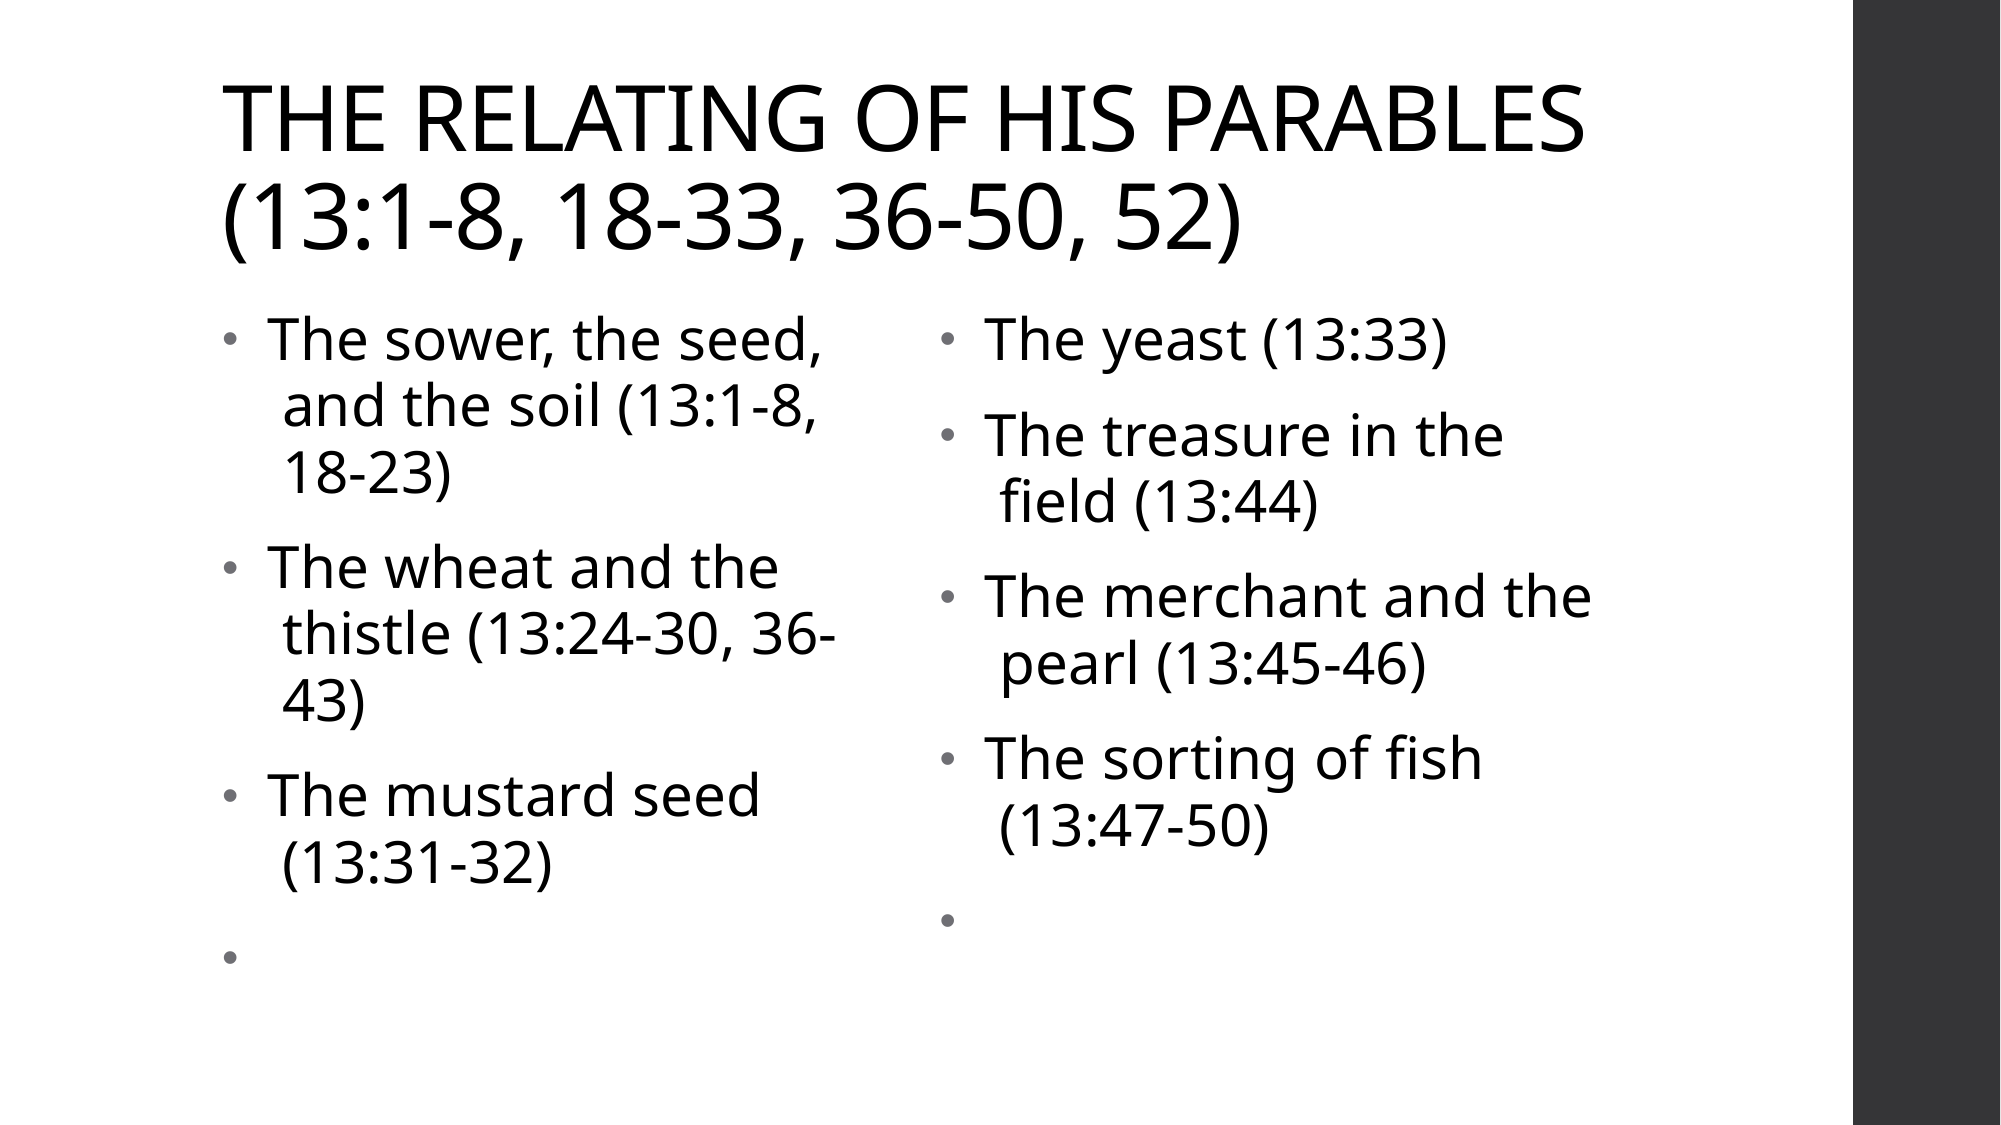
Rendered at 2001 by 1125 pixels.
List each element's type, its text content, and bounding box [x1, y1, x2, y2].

list The sower, the seed, and the soil (13:1-8, 18-23) The wheat and the thistle (13:24-30, 36-43) The mustard seed (13:31-32) [207, 299, 900, 1014]
title THE RELATING OF HIS PARABLES (13:1-8, 18-33, 36-50, 52) [206, 60, 1797, 278]
list The yeast (13:33) The treasure in the field (13:44) The merchant and the pearl (13:45-46) The sorting of fish (13:47-50) [924, 299, 1617, 1014]
